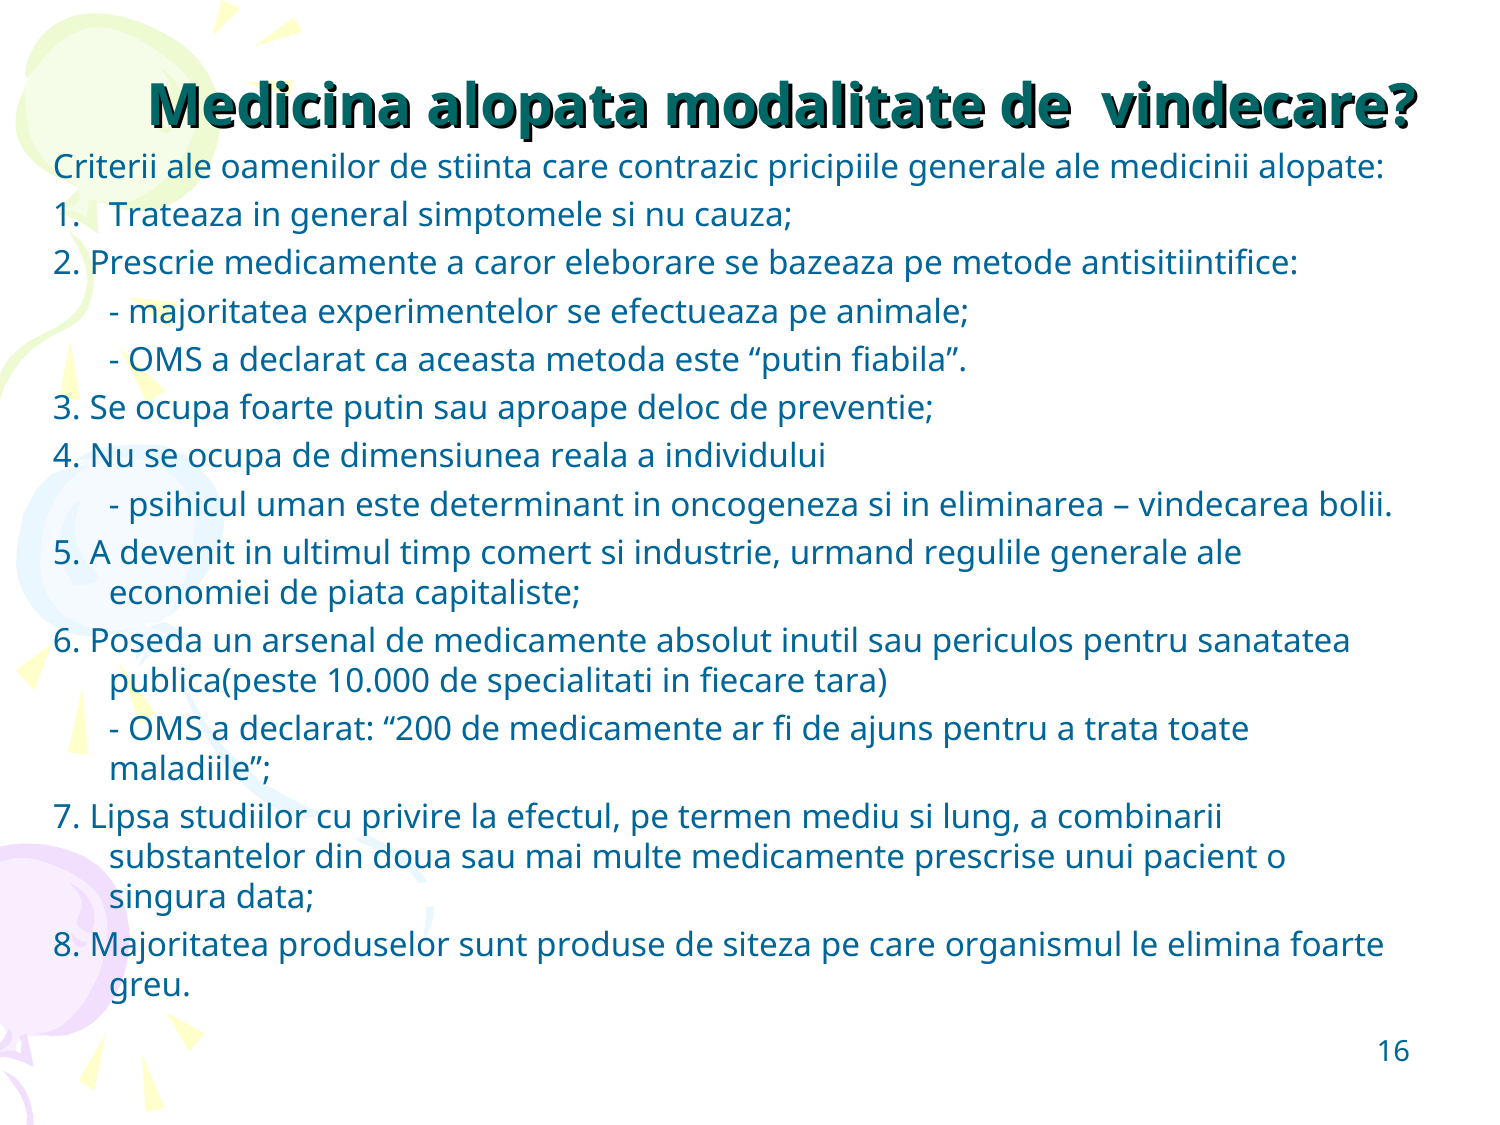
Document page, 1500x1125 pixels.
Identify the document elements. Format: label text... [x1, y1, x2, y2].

text_box <number> [1074, 1024, 1426, 1100]
text_box Criterii ale oamenilor de stiinta care contrazic pricipiile generale ale medicinii alopate: Trateaza in general simptomele si nu cauza; 2. Prescrie medicamente a caror eleborare se bazeaza pe metode antisitiintifice: - majoritatea experimentelor se efectueaza pe animale; - OMS a declarat ca aceasta metoda este “putin fiabila”. 3. Se ocupa foarte putin sau aproape deloc de preventie; 4. Nu se ocupa de dimensiunea reala a individului - psihicul uman este determinant in oncogeneza si in eliminarea – vindecarea bolii. 5. A devenit in ultimul timp comert si industrie, urmand regulile generale ale economiei de piata capitaliste; 6. Poseda un arsenal de medicamente absolut inutil sau periculos pentru sanatatea publica(peste 10.000 de specialitati in fiecare tara) - OMS a declarat: “200 de medicamente ar fi de ajuns pentru a trata toate maladiile”; 7. Lipsa studiilor cu privire la efectul, pe termen mediu si lung, a combinarii substantelor din doua sau mai multe medicamente prescrise unui pacient o singura data; 8. Majoritatea produselor sunt produse de siteza pe care organismul le elimina foarte greu. [37, 137, 1426, 1091]
text_box Medicina alopata modalitate de vindecare? [62, 4, 1500, 146]
